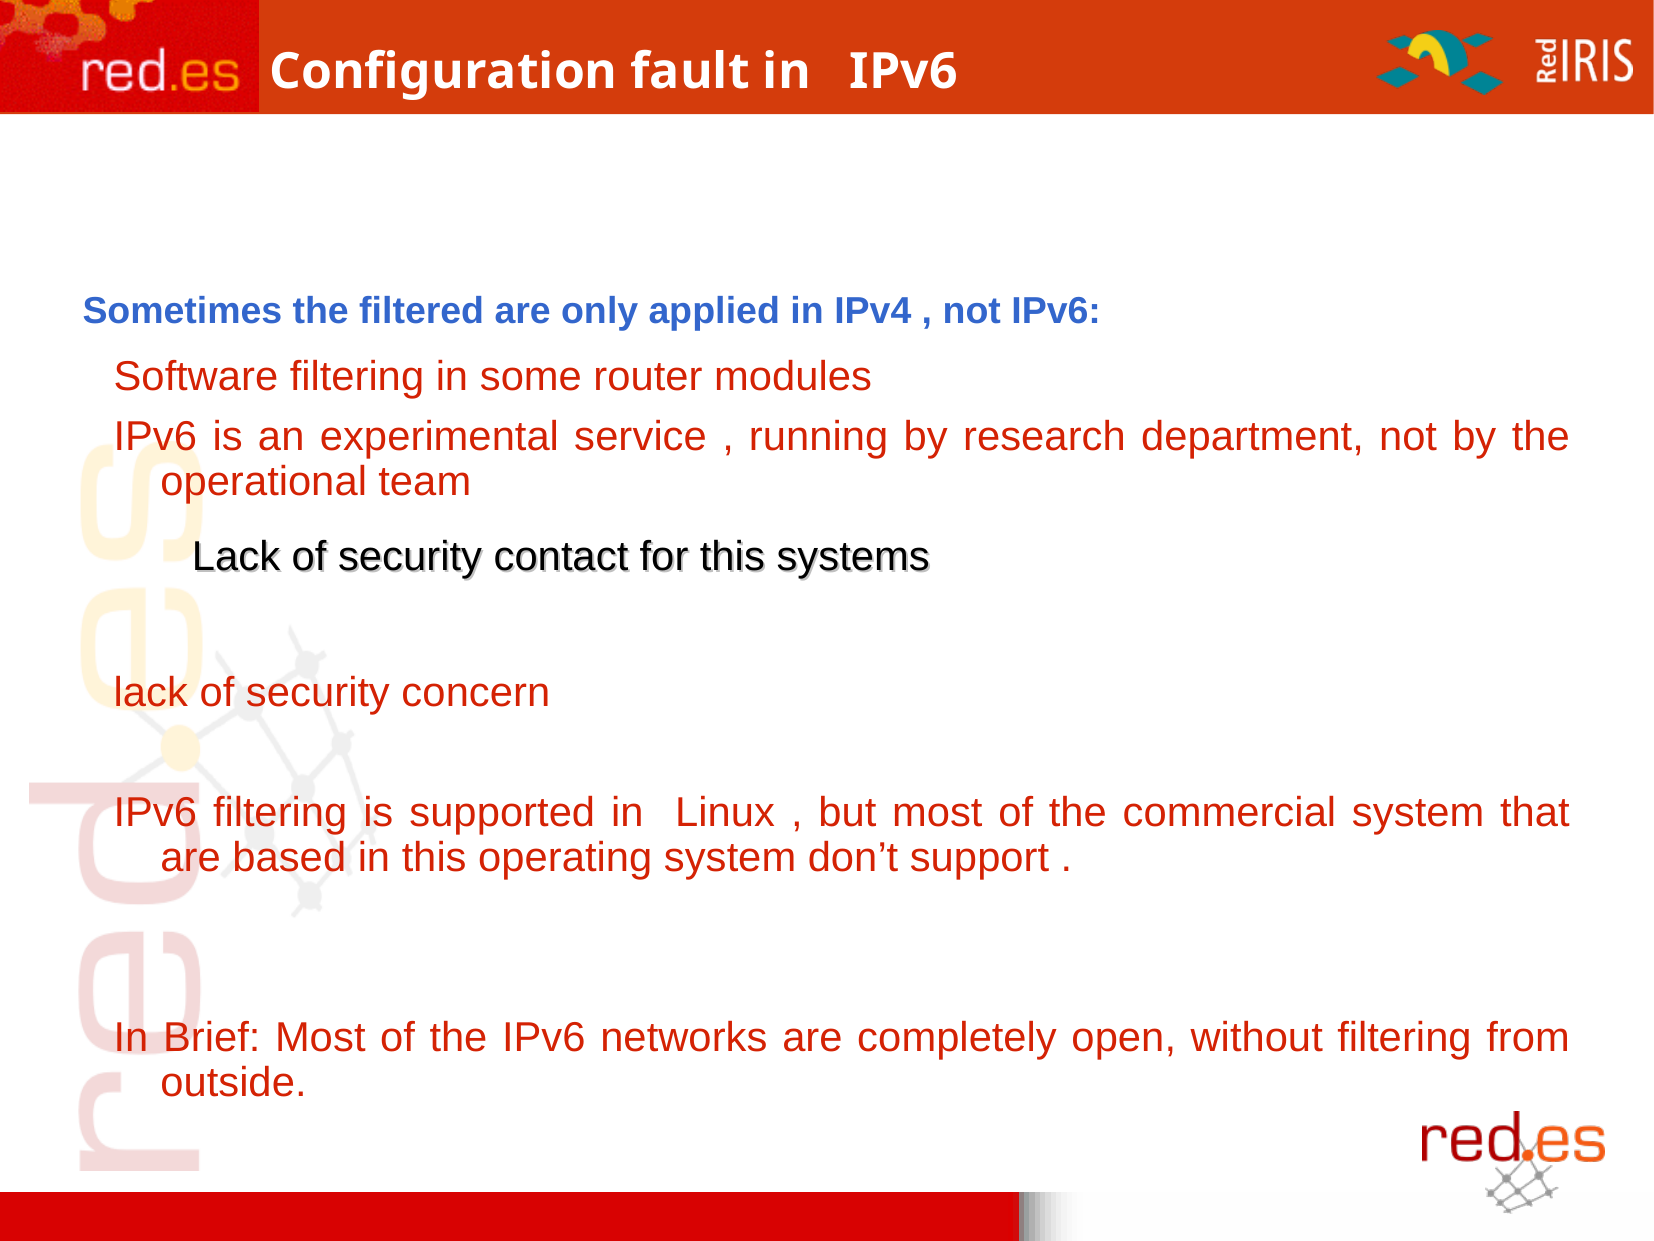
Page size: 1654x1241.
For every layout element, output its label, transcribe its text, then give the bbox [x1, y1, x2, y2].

picture [0, 1111, 1654, 1241]
picture [29, 441, 380, 1171]
title Configuration fault in IPv6 [269, 0, 1557, 140]
picture [0, 0, 259, 112]
picture [1557, 30, 1633, 95]
list Sometimes the filtered are only applied in IPv4 , not IPv6: Software filtering in some router modules IPv6 is an experimental service , running by research department, not by the operational team Lack of security contact for this systems lack of security concern IPv6 filtering is supported in Linux , but most of the commercial system that are based in this operating system don’t support . In Brief: Most of the IPv6 networks are completely open, without filtering from outside. [82, 289, 1571, 1166]
